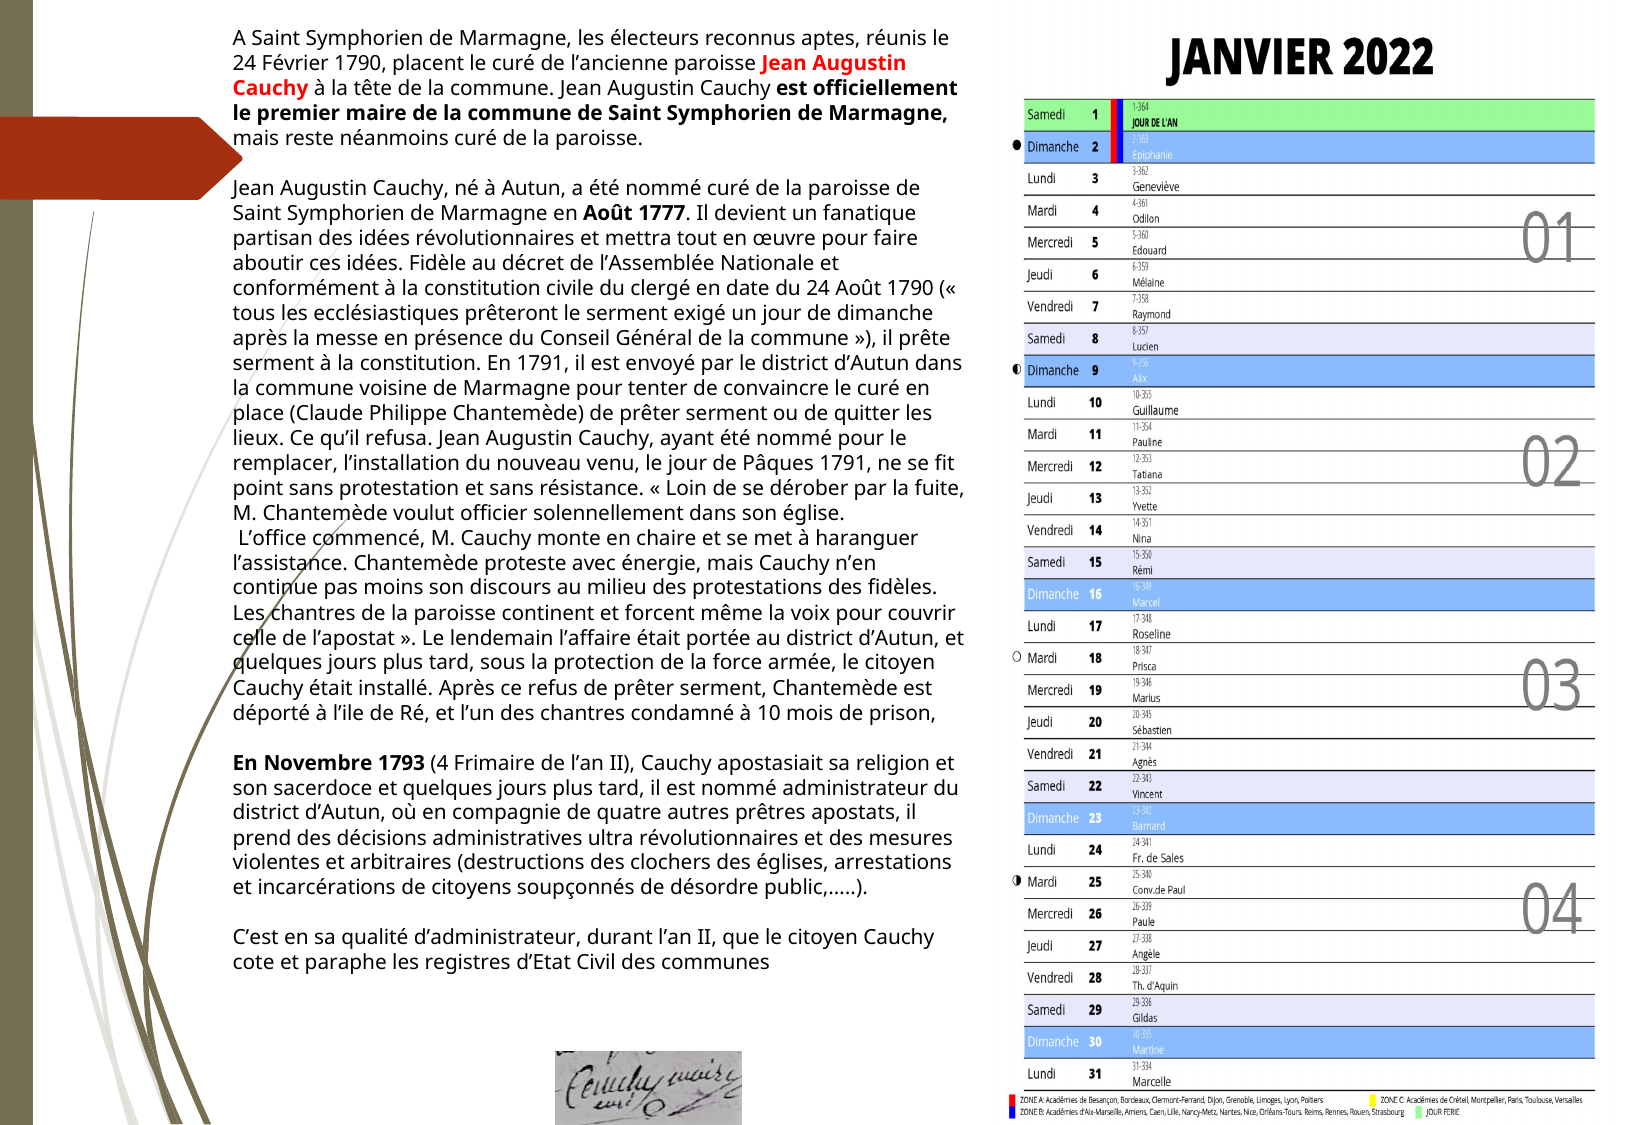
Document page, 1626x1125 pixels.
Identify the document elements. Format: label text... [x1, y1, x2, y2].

picture [555, 1051, 742, 1125]
text_box A Saint Symphorien de Marmagne, les électeurs reconnus aptes, réunis le 24 Février 1790, placent le curé de l’ancienne paroisse Jean Augustin Cauchy à la tête de la commune. Jean Augustin Cauchy est officiellement le premier maire de la commune de Saint Symphorien de Marmagne, mais reste néanmoins curé de la paroisse. Jean Augustin Cauchy, né à Autun, a été nommé curé de la paroisse de Saint Symphorien de Marmagne en Août 1777. Il devient un fanatique partisan des idées révolutionnaires et mettra tout en œuvre pour faire aboutir ces idées. Fidèle au décret de l’Assemblée Nationale et conformément à la constitution civile du clergé en date du 24 Août 1790 (« tous les ecclésiastiques prêteront le serment exigé un jour de dimanche après la messe en présence du Conseil Général de la commune »), il prête serment à la constitution. En 1791, il est envoyé par le district d’Autun dans la commune voisine de Marmagne pour tenter de convaincre le curé en place (Claude Philippe Chantemède) de prêter serment ou de quitter les lieux. Ce qu’il refusa. Jean Augustin Cauchy, ayant été nommé pour le remplacer, l’installation du nouveau venu, le jour de Pâques 1791, ne se fit point sans protestation et sans résistance. « Loin de se dérober par la fuite, M. Chantemède voulut officier solennellement dans son église. L’office commencé, M. Cauchy monte en chaire et se met à haranguer l’assistance. Chantemède proteste avec énergie, mais Cauchy n’en continue pas moins son discours au milieu des protestations des fidèles. Les chantres de la paroisse continent et forcent même la voix pour couvrir celle de l’apostat ». Le lendemain l’affaire était portée au district d’Autun, et quelques jours plus tard, sous la protection de la force armée, le citoyen Cauchy était installé. Après ce refus de prêter serment, Chantemède est déporté à l’ile de Ré, et l’un des chantres condamné à 10 mois de prison, En Novembre 1793 (4 Frimaire de l’an II), Cauchy apostasiait sa religion et son sacerdoce et quelques jours plus tard, il est nommé administrateur du district d’Autun, où en compagnie de quatre autres prêtres apostats, il prend des décisions administratives ultra révolutionnaires et des mesures violentes et arbitraires (destructions des clochers des églises, arrestations et incarcérations de citoyens soupçonnés de désordre public,…..). C’est en sa qualité d’administrateur, durant l’an II, que le citoyen Cauchy cote et paraphe les registres d’Etat Civil des communes [220, 18, 978, 1087]
picture [978, 0, 1625, 1125]
